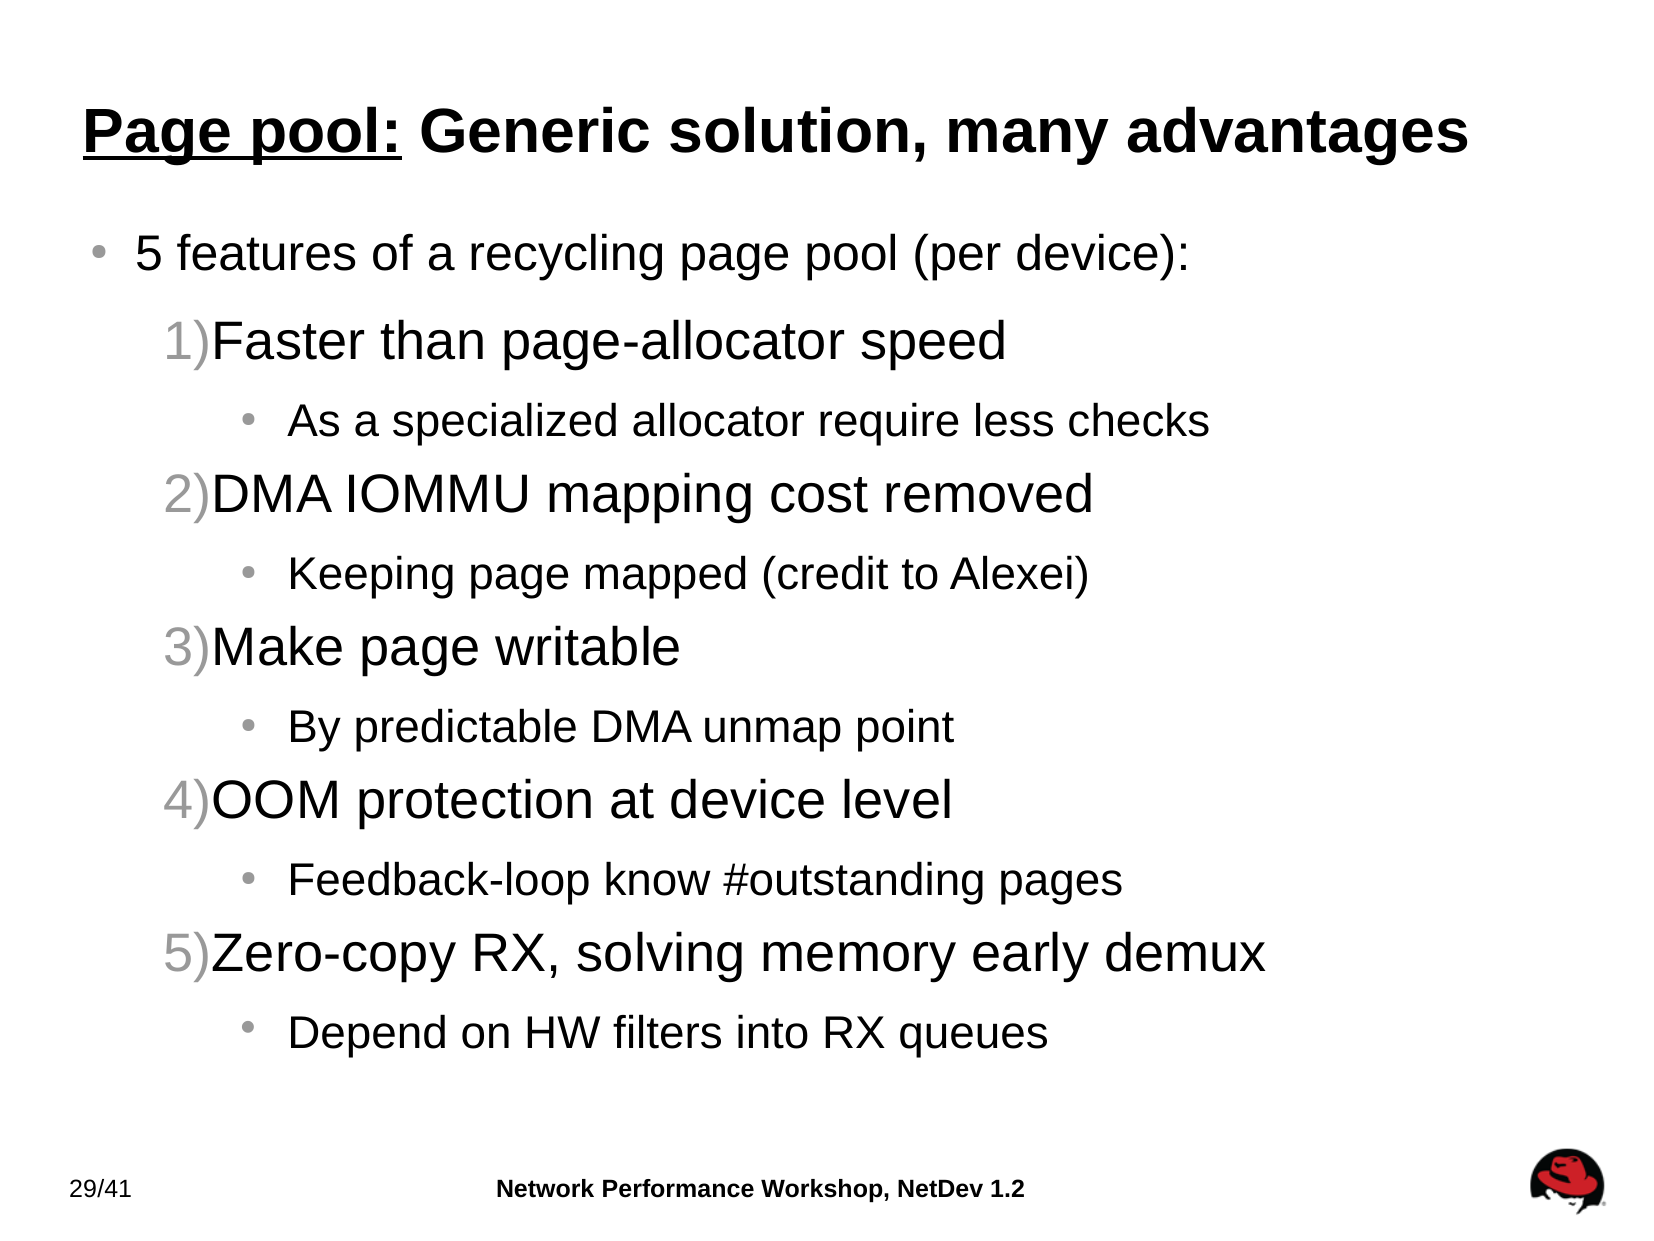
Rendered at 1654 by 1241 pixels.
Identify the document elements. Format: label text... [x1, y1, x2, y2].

picture [1529, 1146, 1612, 1224]
title Page pool: Generic solution, many advantages [82, 37, 1571, 226]
list 5 features of a recycling page pool (per device): Faster than page-allocator speed As a specialized allocator require less checks DMA IOMMU mapping cost removed Keeping page mapped (credit to Alexei) Make page writable By predictable DMA unmap point OOM protection at device level Feedback-loop know #outstanding pages Zero-copy RX, solving memory early demux Depend on HW filters into RX queues [75, 225, 1563, 1059]
